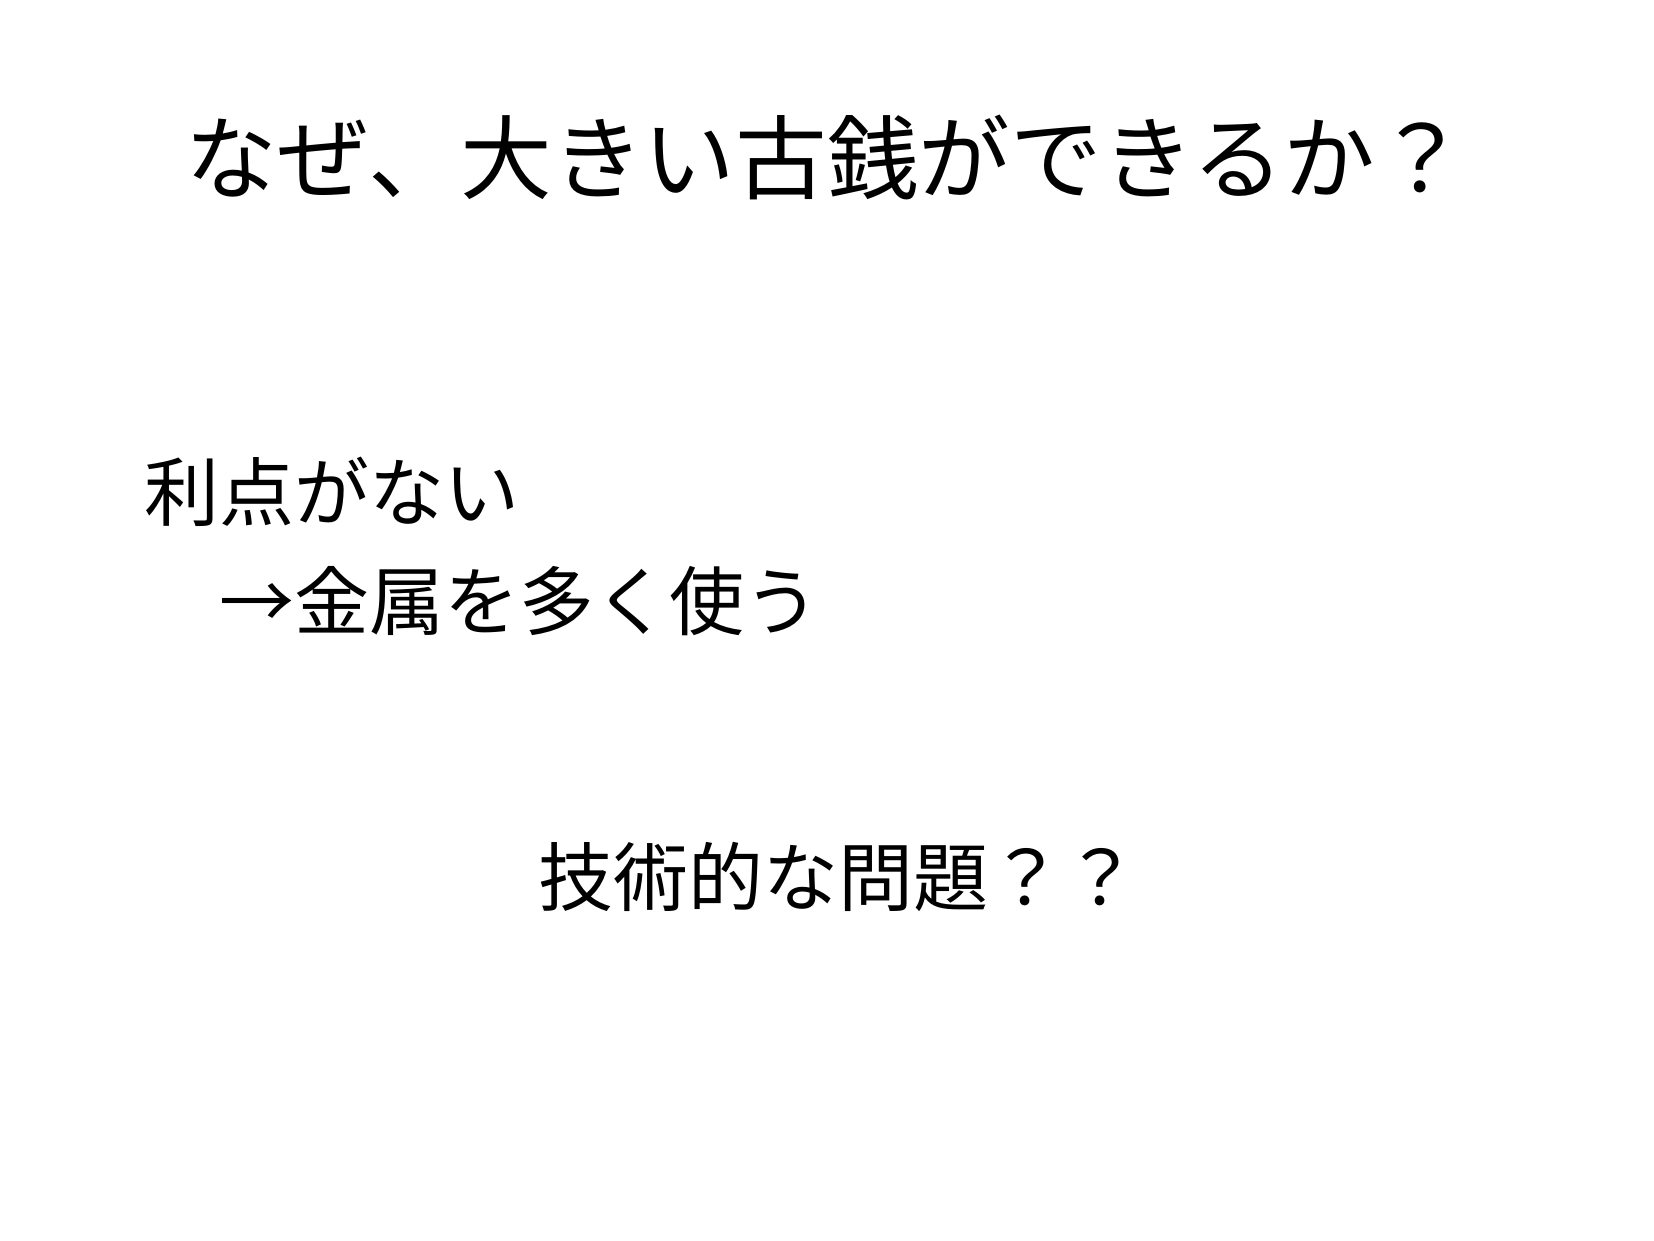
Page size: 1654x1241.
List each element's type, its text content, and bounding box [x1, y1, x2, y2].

text_box 利点がない →金属を多く使う 技術的な問題？？ [129, 342, 1548, 1028]
title なぜ、大きい古銭ができるか？ [82, 49, 1571, 257]
